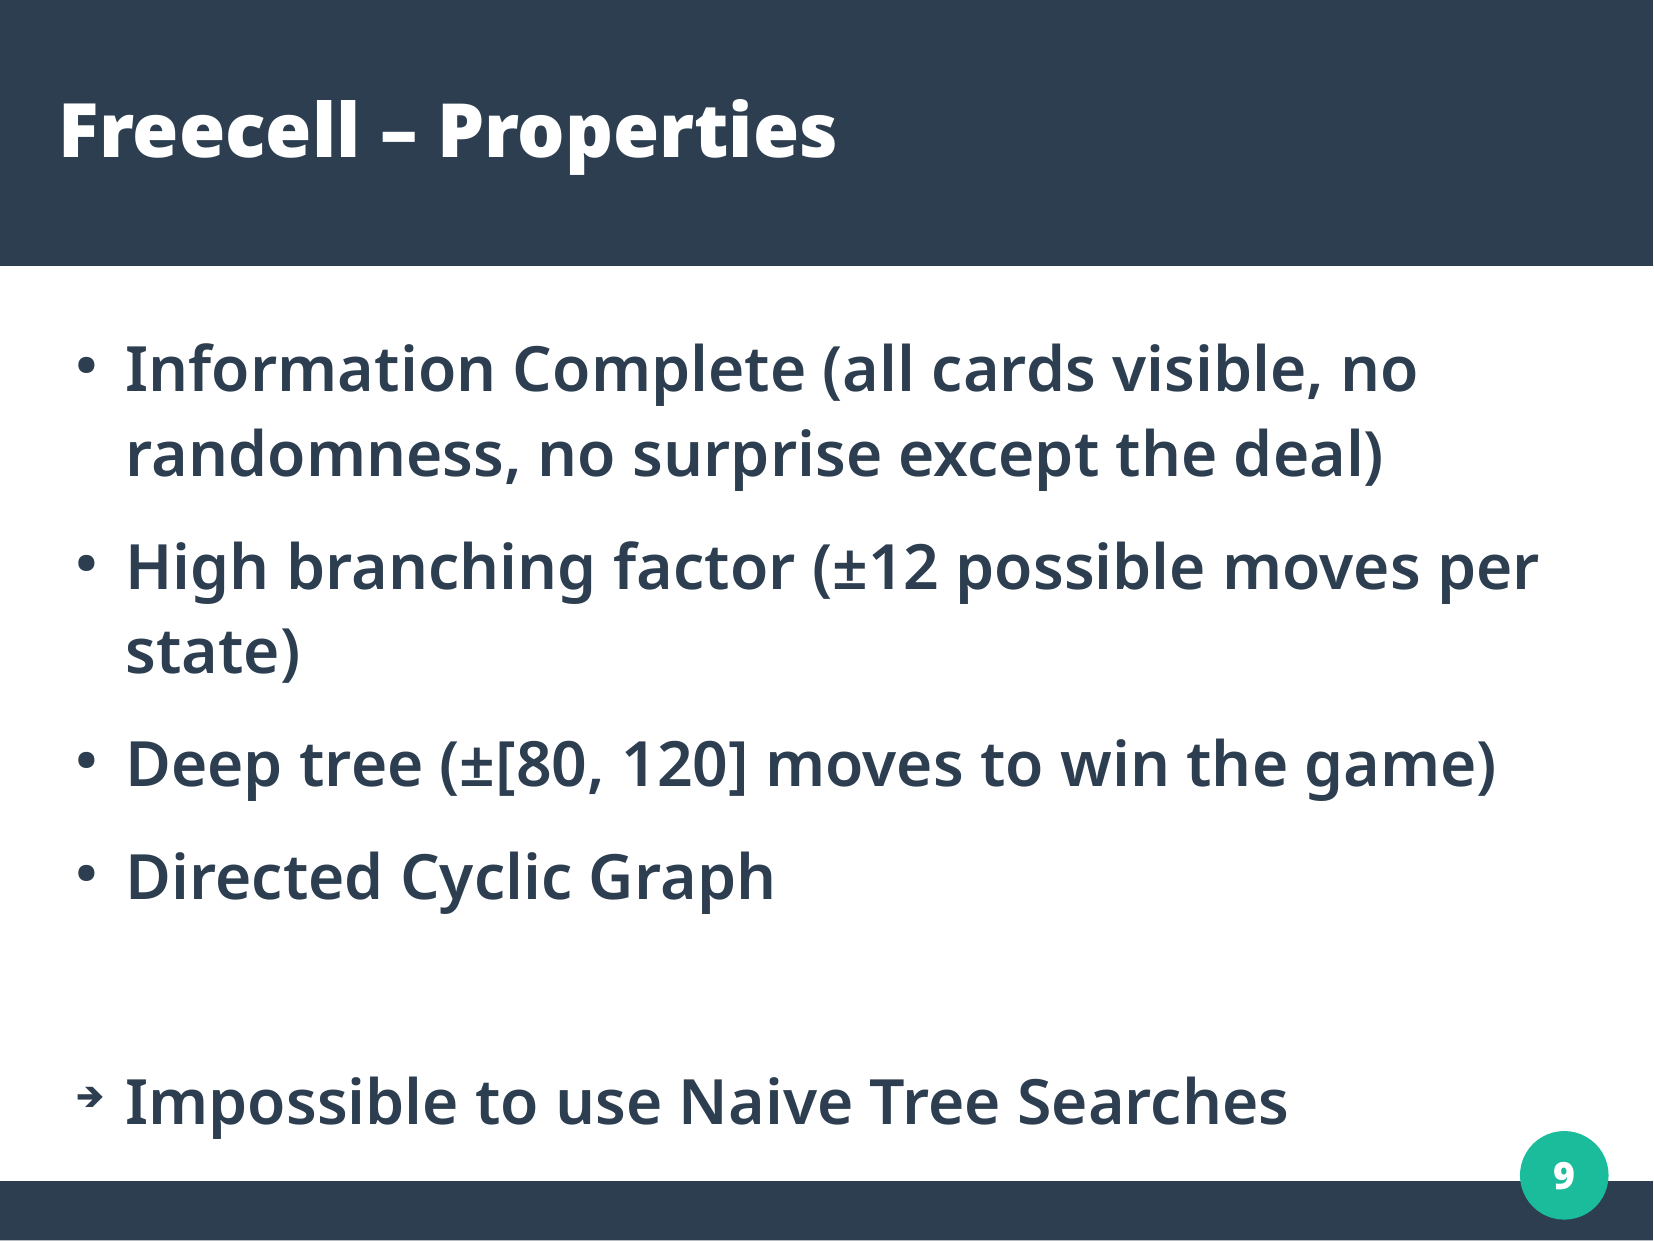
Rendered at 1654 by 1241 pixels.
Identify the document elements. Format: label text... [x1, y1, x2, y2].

title Freecell – Properties [58, 49, 1594, 207]
list Information Complete (all cards visible, no randomness, no surprise except the deal) High branching factor (±12 possible moves per state) Deep tree (±[80, 120] moves to win the game) Directed Cyclic Graph Impossible to use Naive Tree Searches [58, 324, 1594, 1152]
